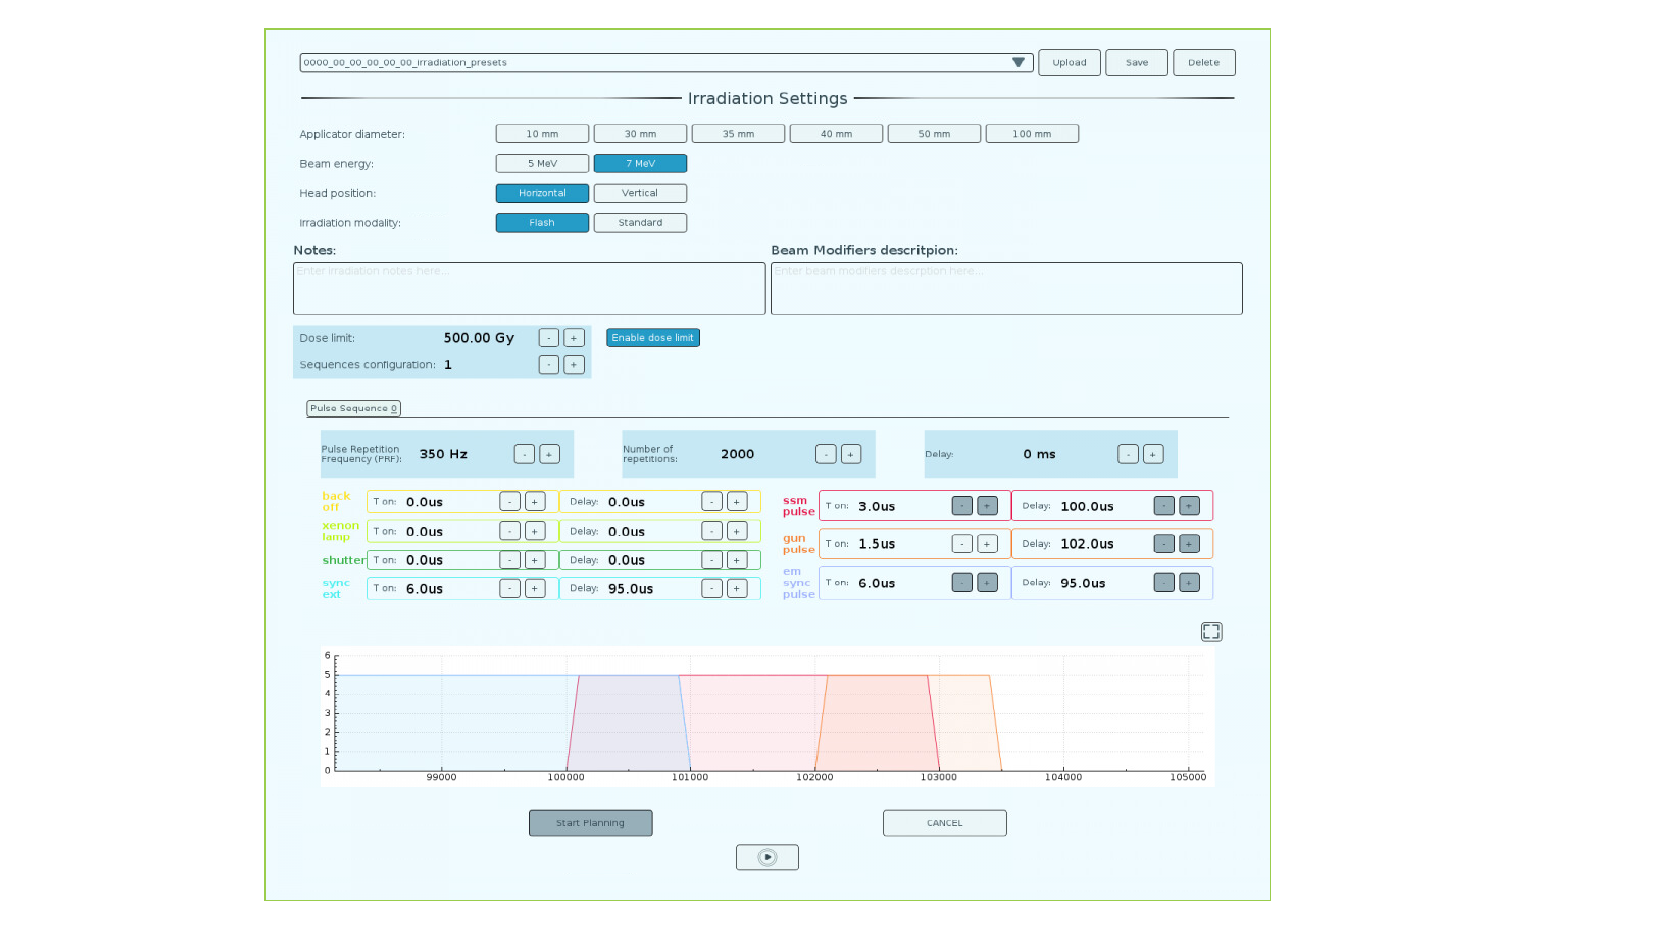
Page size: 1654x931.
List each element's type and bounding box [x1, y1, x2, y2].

picture [265, 29, 1270, 900]
